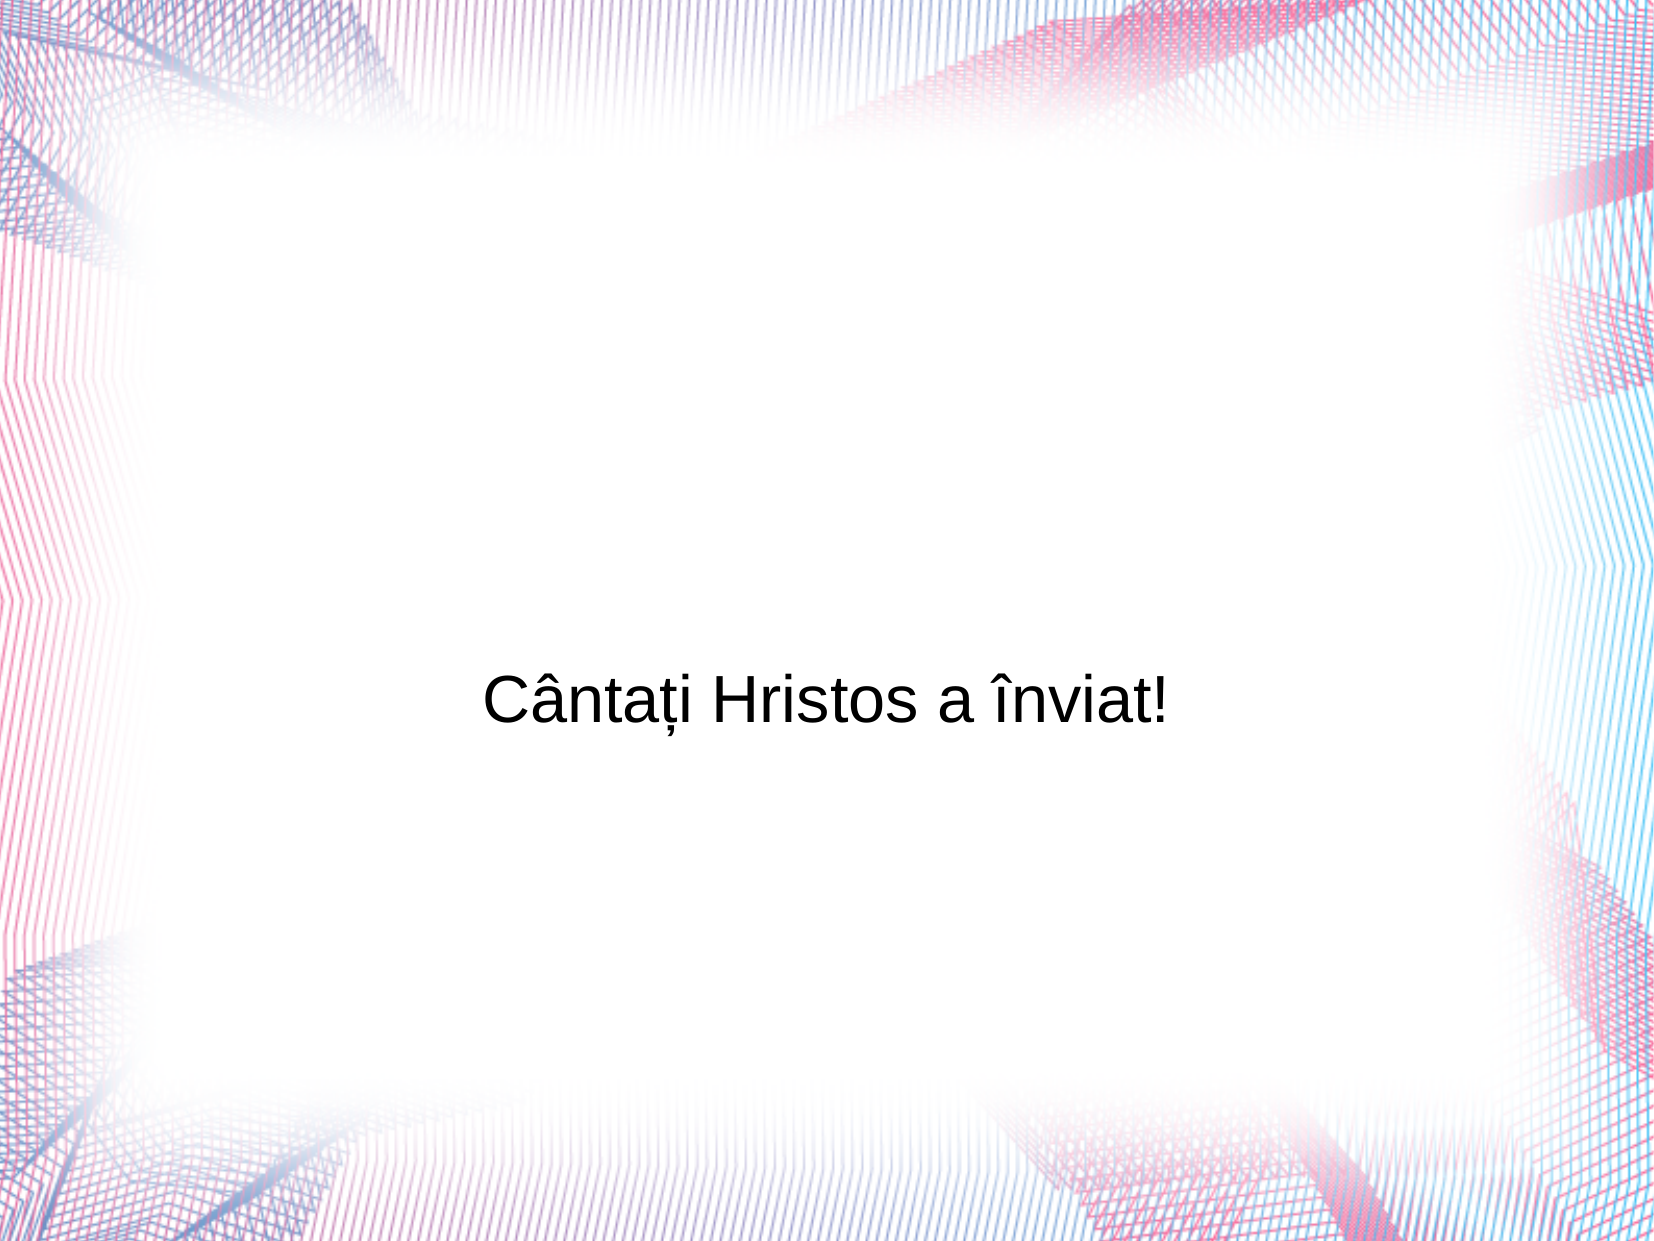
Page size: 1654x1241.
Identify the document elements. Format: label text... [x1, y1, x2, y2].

subtitle Cântați Hristos a înviat! [82, 290, 1571, 1109]
picture [0, 0, 1654, 1241]
